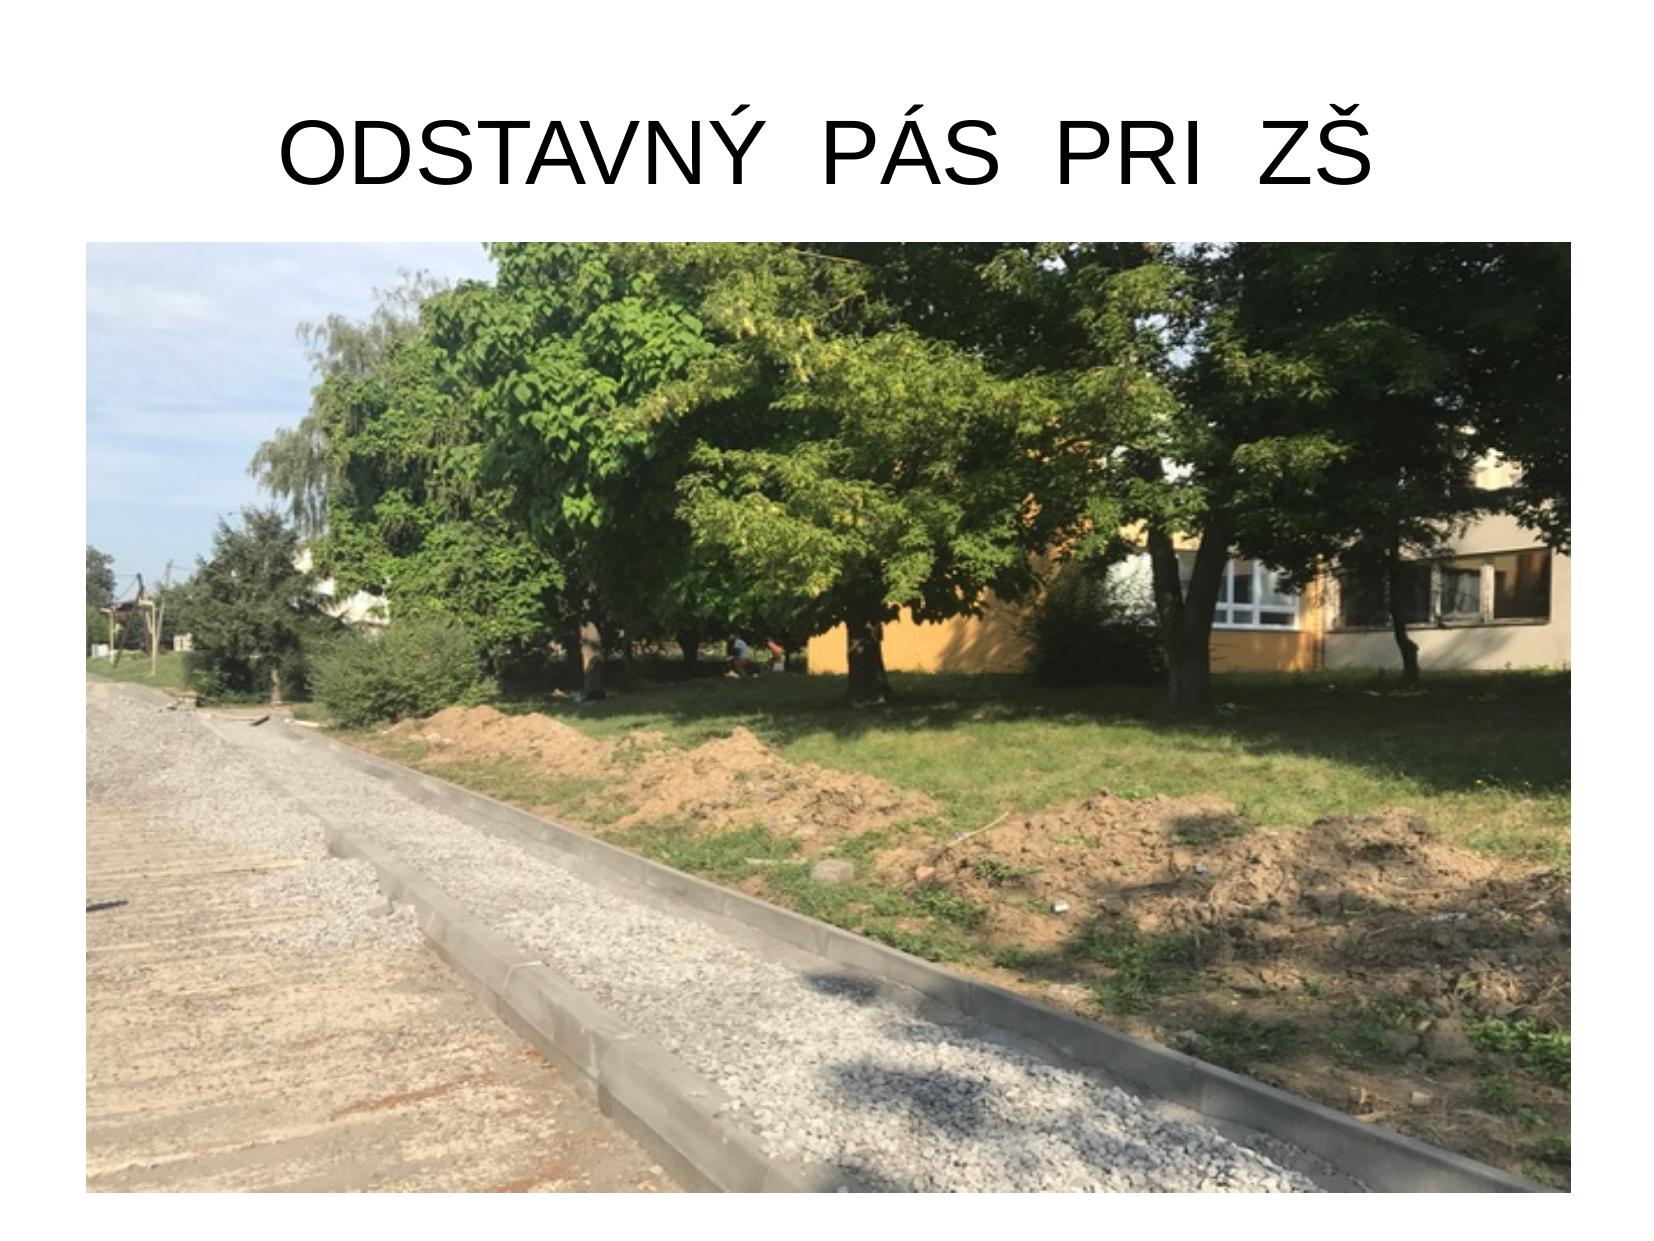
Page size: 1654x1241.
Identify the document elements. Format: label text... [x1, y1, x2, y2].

picture [86, 242, 1571, 1193]
title ODSTAVNÝ PÁS PRI ZŠ [82, 49, 1571, 257]
